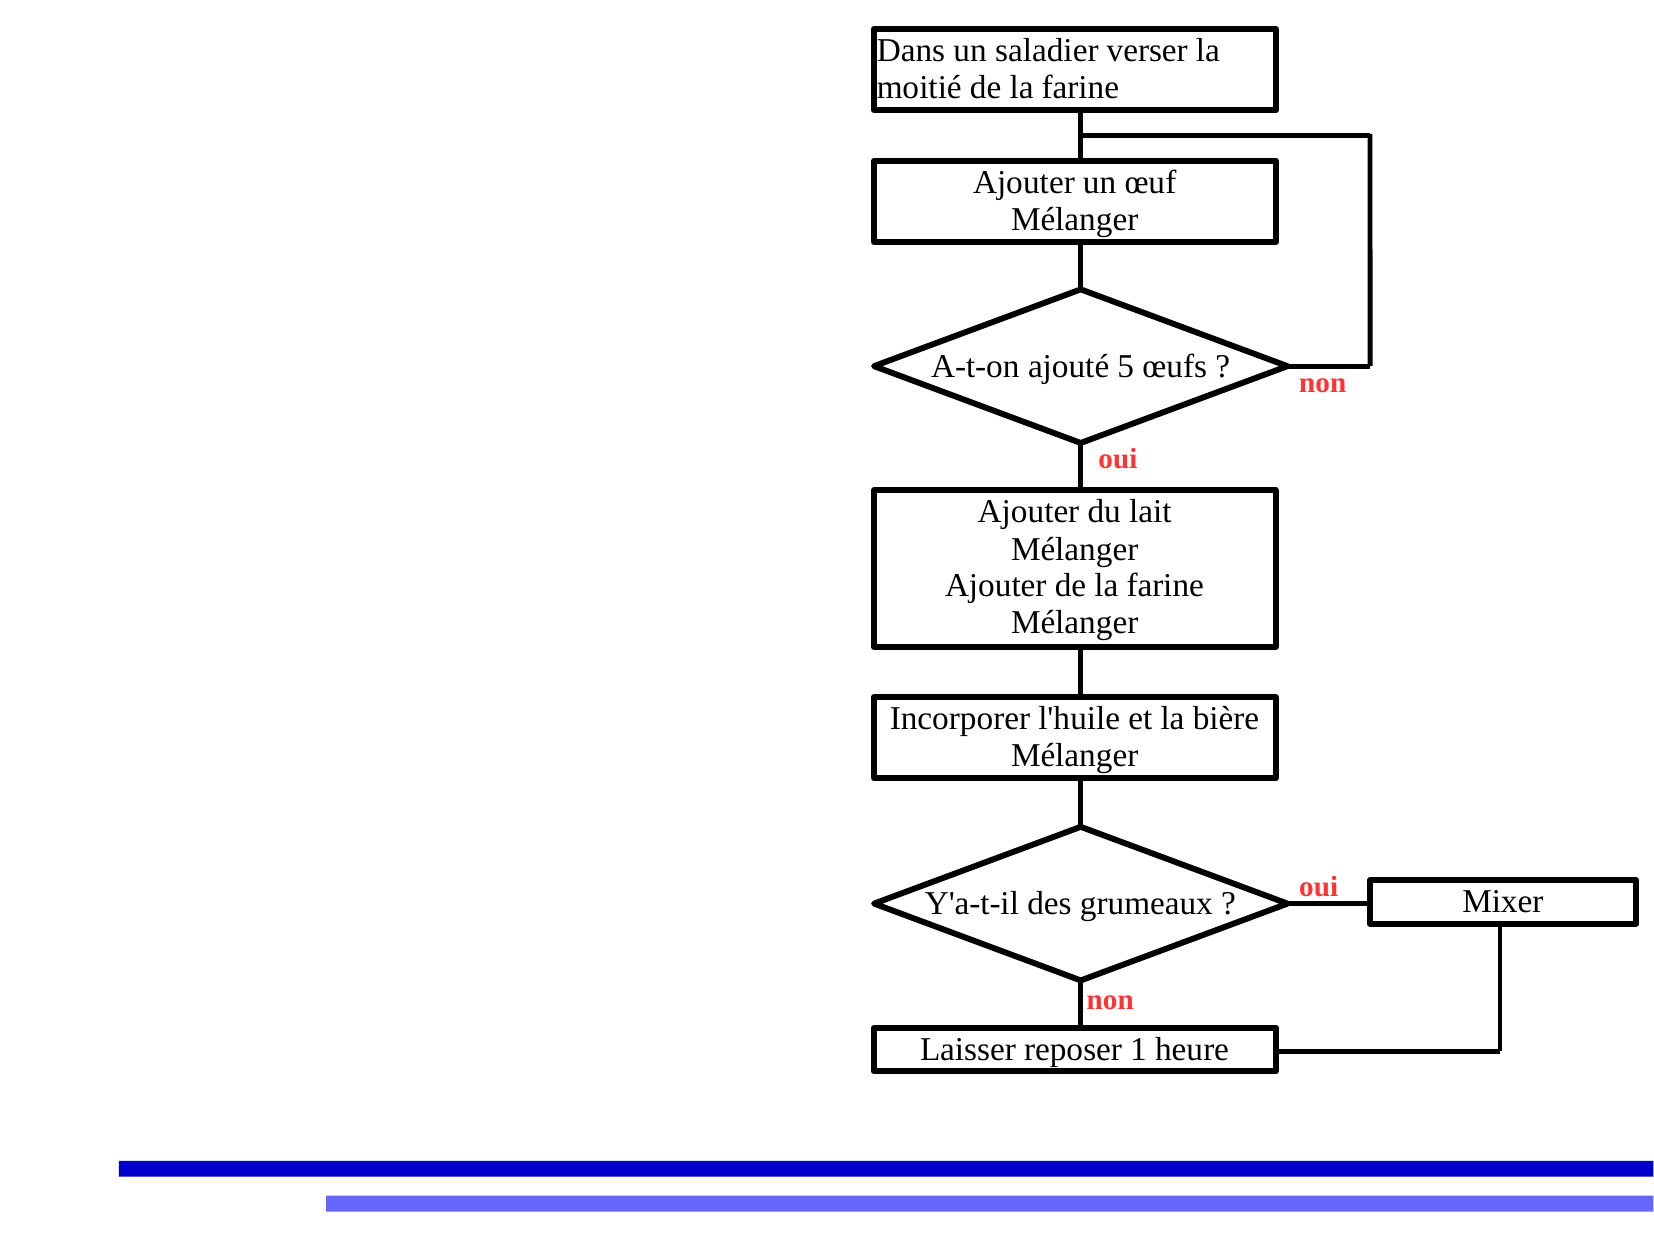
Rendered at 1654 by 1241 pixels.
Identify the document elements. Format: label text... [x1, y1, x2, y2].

text_box Dans un saladier verser la moitié de la farine [874, 28, 1276, 111]
text_box non [1299, 366, 1371, 400]
text_box non [1086, 983, 1158, 1017]
text_box oui [1098, 442, 1170, 477]
text_box A-t-on ajouté 5 œufs ? [874, 290, 1288, 443]
text_box oui [1299, 870, 1371, 905]
text_box Incorporer l'huile et la bière Mélanger [874, 696, 1276, 779]
text_box Ajouter du lait Mélanger Ajouter de la farine Mélanger [874, 490, 1276, 648]
text_box Y'a-t-il des grumeaux ? [874, 827, 1287, 980]
text_box Ajouter un œuf Mélanger [874, 160, 1276, 243]
text_box Mixer [1370, 880, 1636, 924]
text_box Laisser reposer 1 heure [874, 1027, 1276, 1072]
